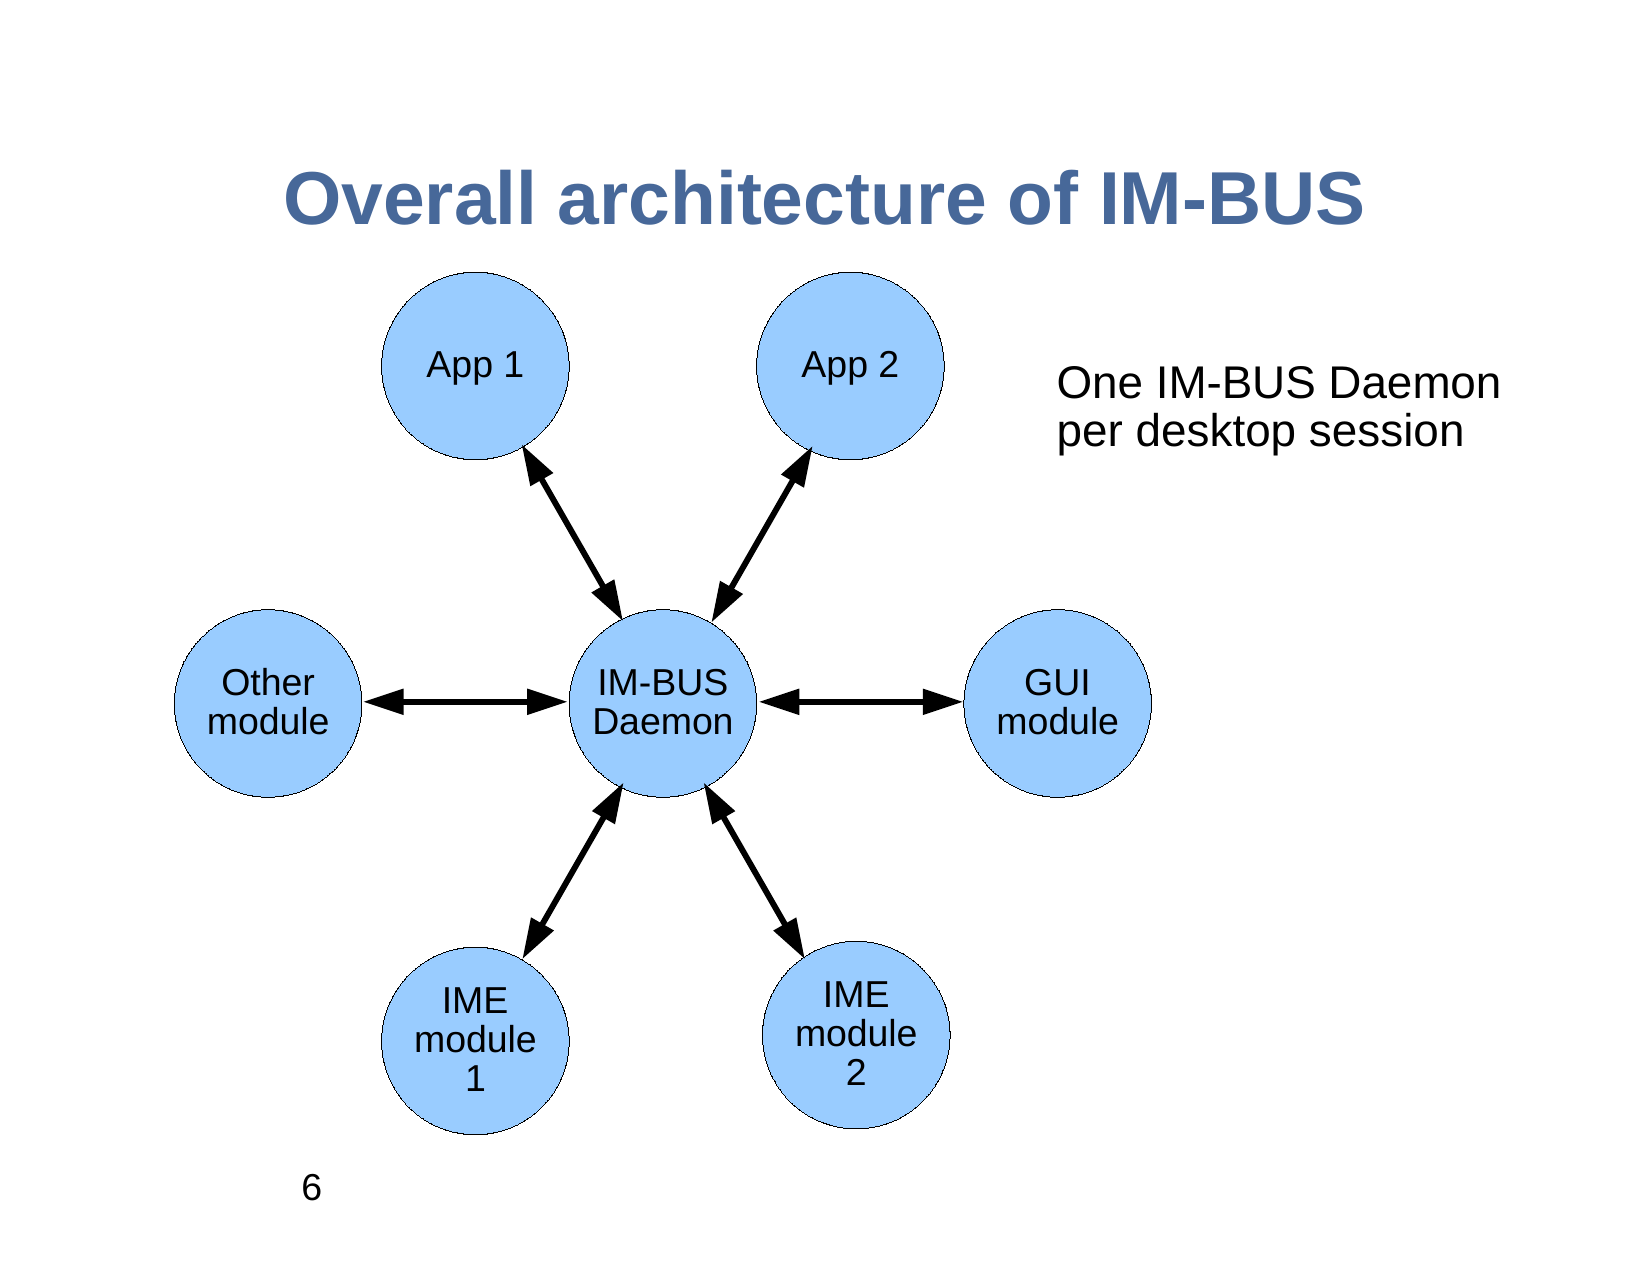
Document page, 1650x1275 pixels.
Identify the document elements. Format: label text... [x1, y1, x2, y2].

text_box GUI module [963, 609, 1152, 798]
title Overall architecture of IM-BUS [135, 112, 1515, 291]
text_box IM-BUS Daemon [569, 609, 757, 798]
text_box App 2 [756, 272, 945, 460]
text_box One IM-BUS Daemon per desktop session [1041, 353, 1592, 480]
text_box App 1 [381, 272, 570, 460]
text_box Other module [174, 609, 362, 798]
text_box IME module 2 [762, 941, 951, 1129]
text_box IME module 1 [381, 947, 570, 1135]
